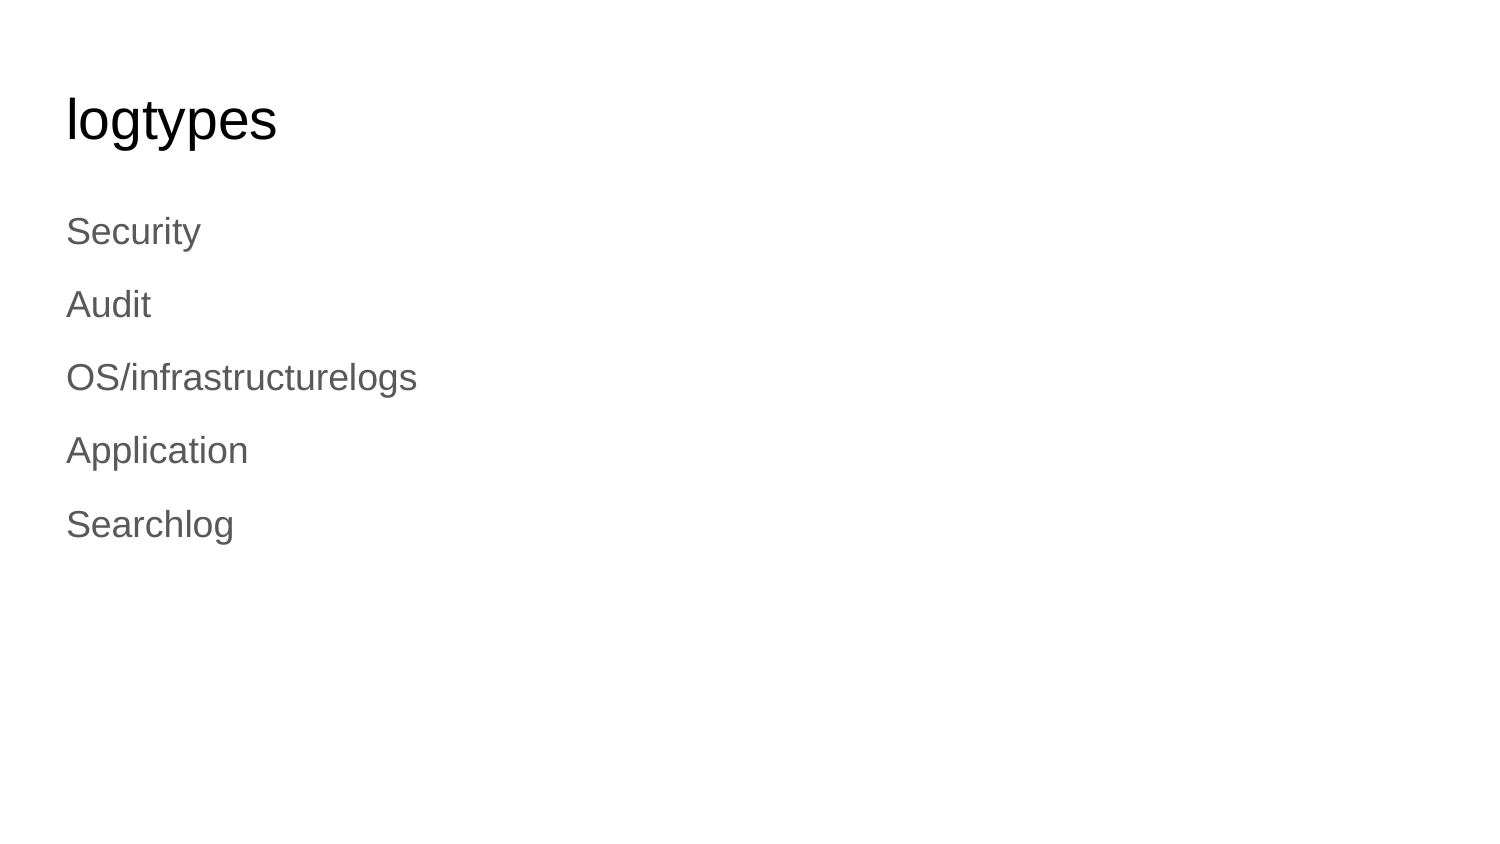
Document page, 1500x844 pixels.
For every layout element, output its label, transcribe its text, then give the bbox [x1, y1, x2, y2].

list Security Audit OS/infrastructurelogs Application Searchlog [51, 189, 1449, 750]
title logtypes [51, 72, 1449, 167]
